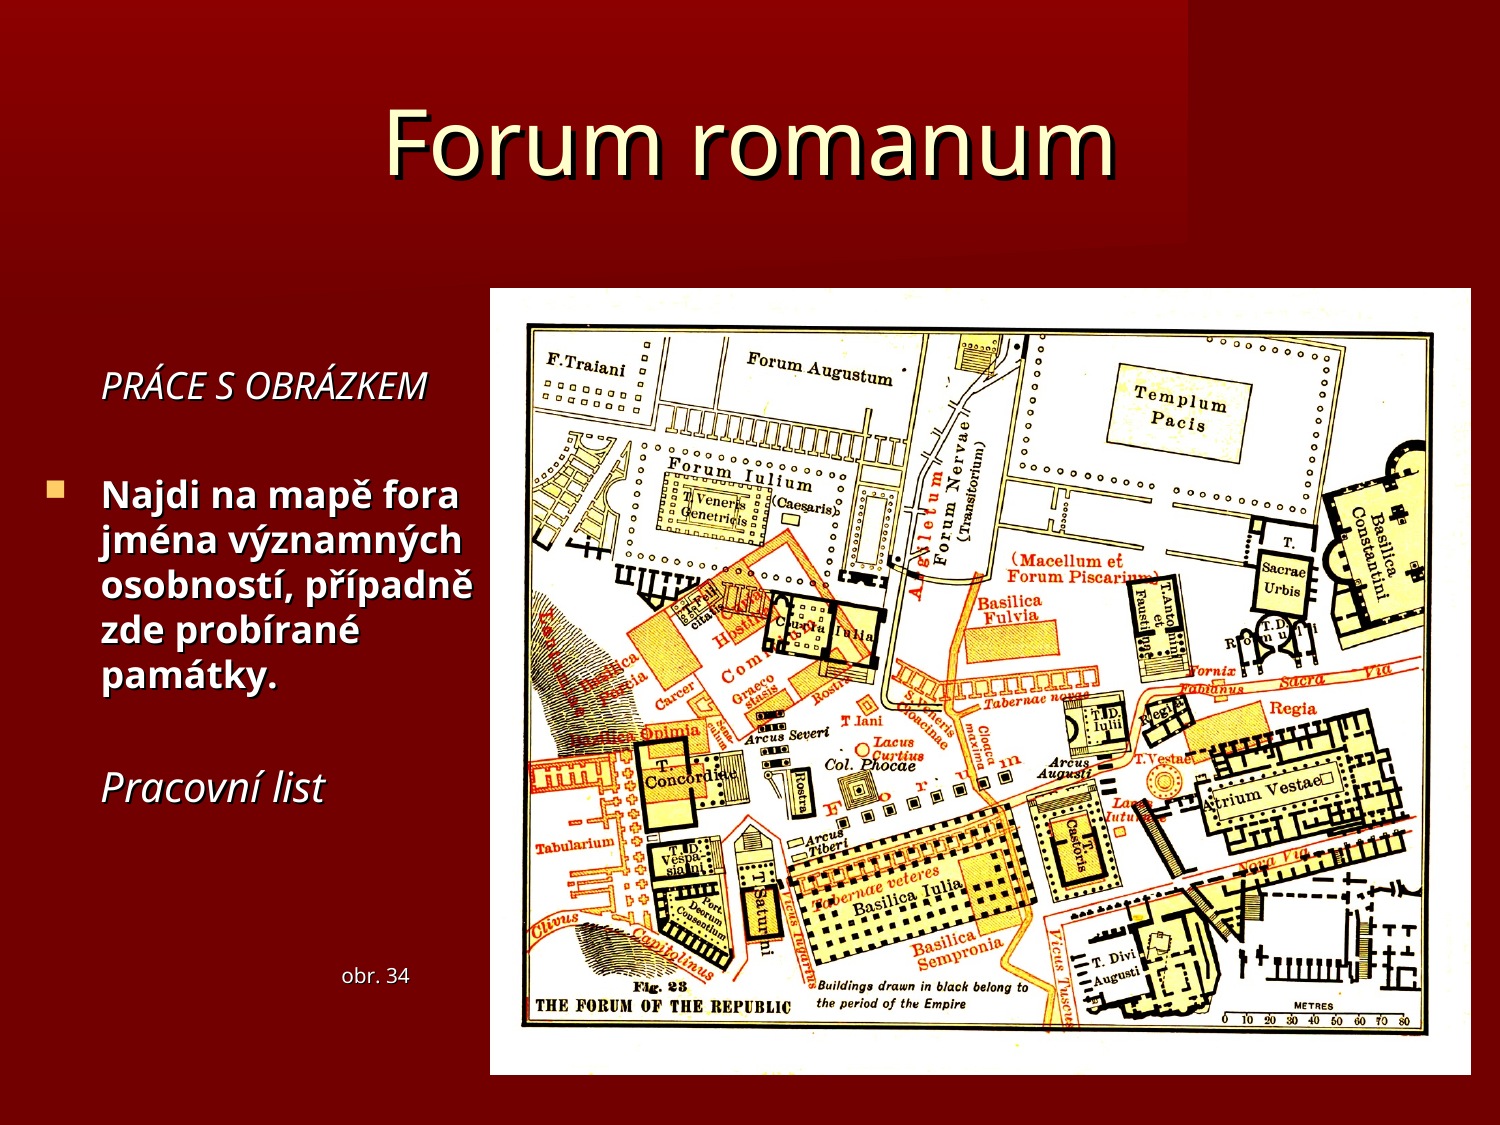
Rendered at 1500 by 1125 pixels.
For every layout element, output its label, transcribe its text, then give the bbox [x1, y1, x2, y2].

title Forum romanum [75, 45, 1426, 233]
text_box [490, 288, 1471, 1075]
list PRÁCE S OBRÁZKEM Najdi na mapě fora jména významných osobností, případně zde probírané památky. Pracovní list obr. 34 [29, 350, 490, 1001]
